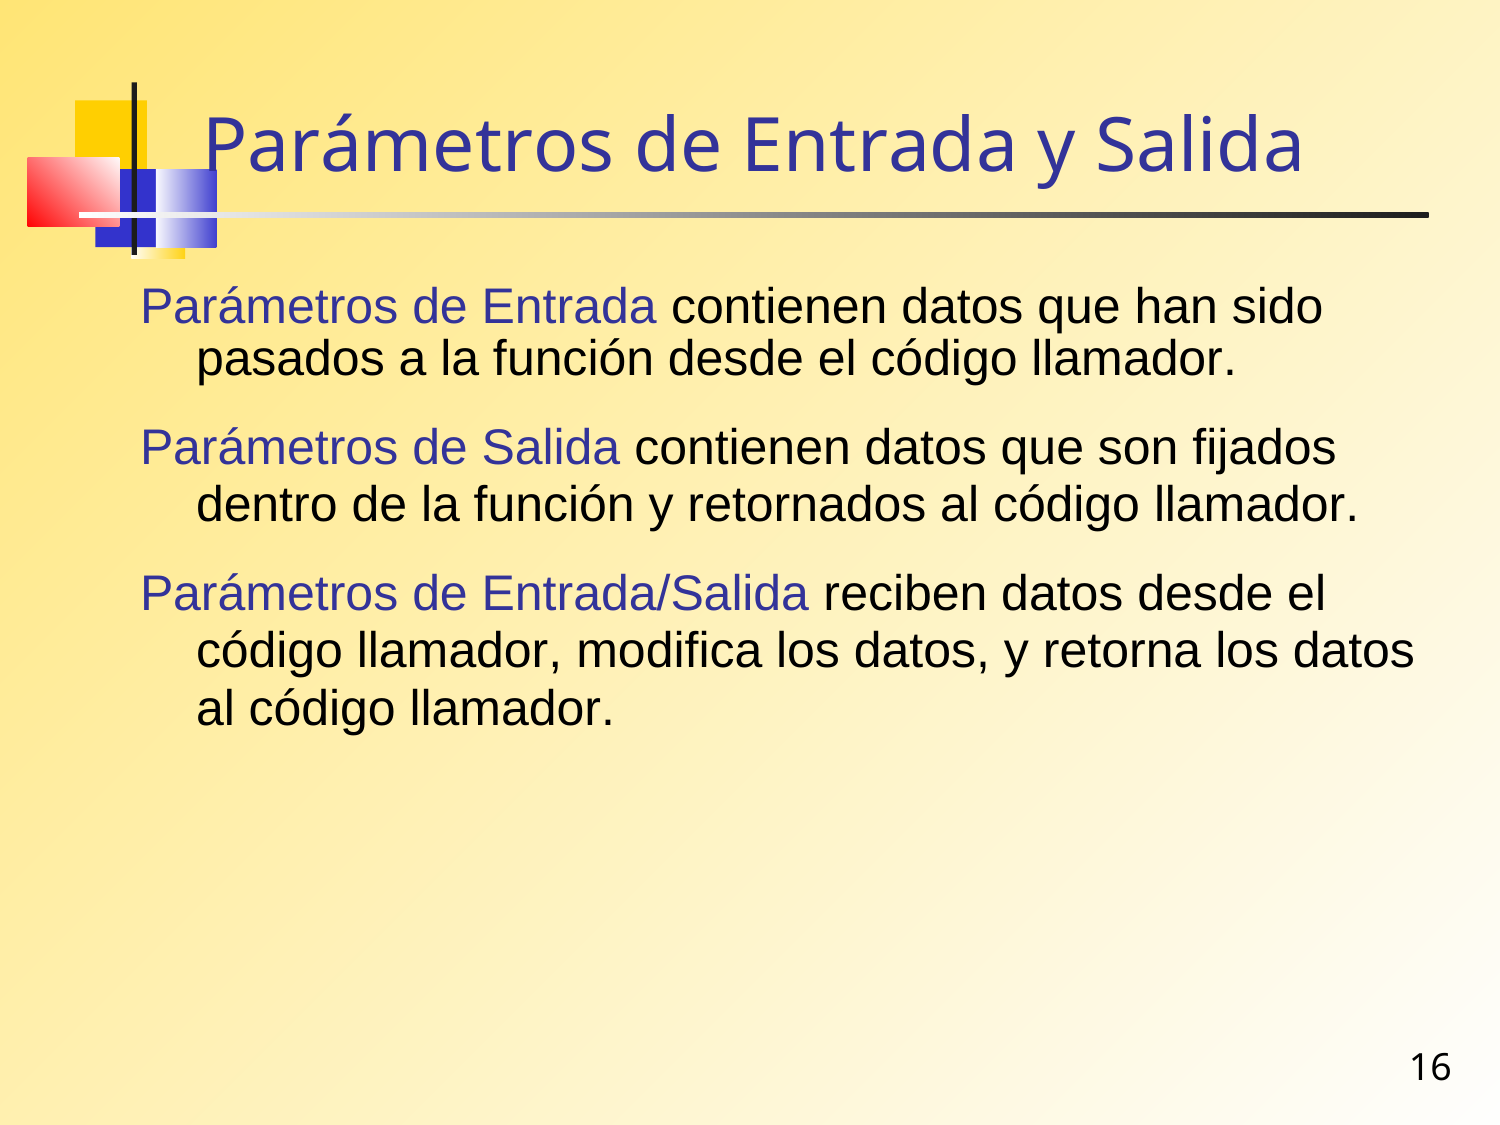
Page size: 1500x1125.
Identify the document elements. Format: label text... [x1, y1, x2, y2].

title Parámetros de Entrada y Salida [187, 37, 1466, 201]
list Parámetros de Entrada contienen datos que han sido pasados a la función desde el código llamador. Parámetros de Salida contienen datos que son fijados dentro de la función y retornados al código llamador. Parámetros de Entrada/Salida reciben datos desde el código llamador, modifica los datos, y retorna los datos al código llamador. [125, 274, 1450, 1038]
